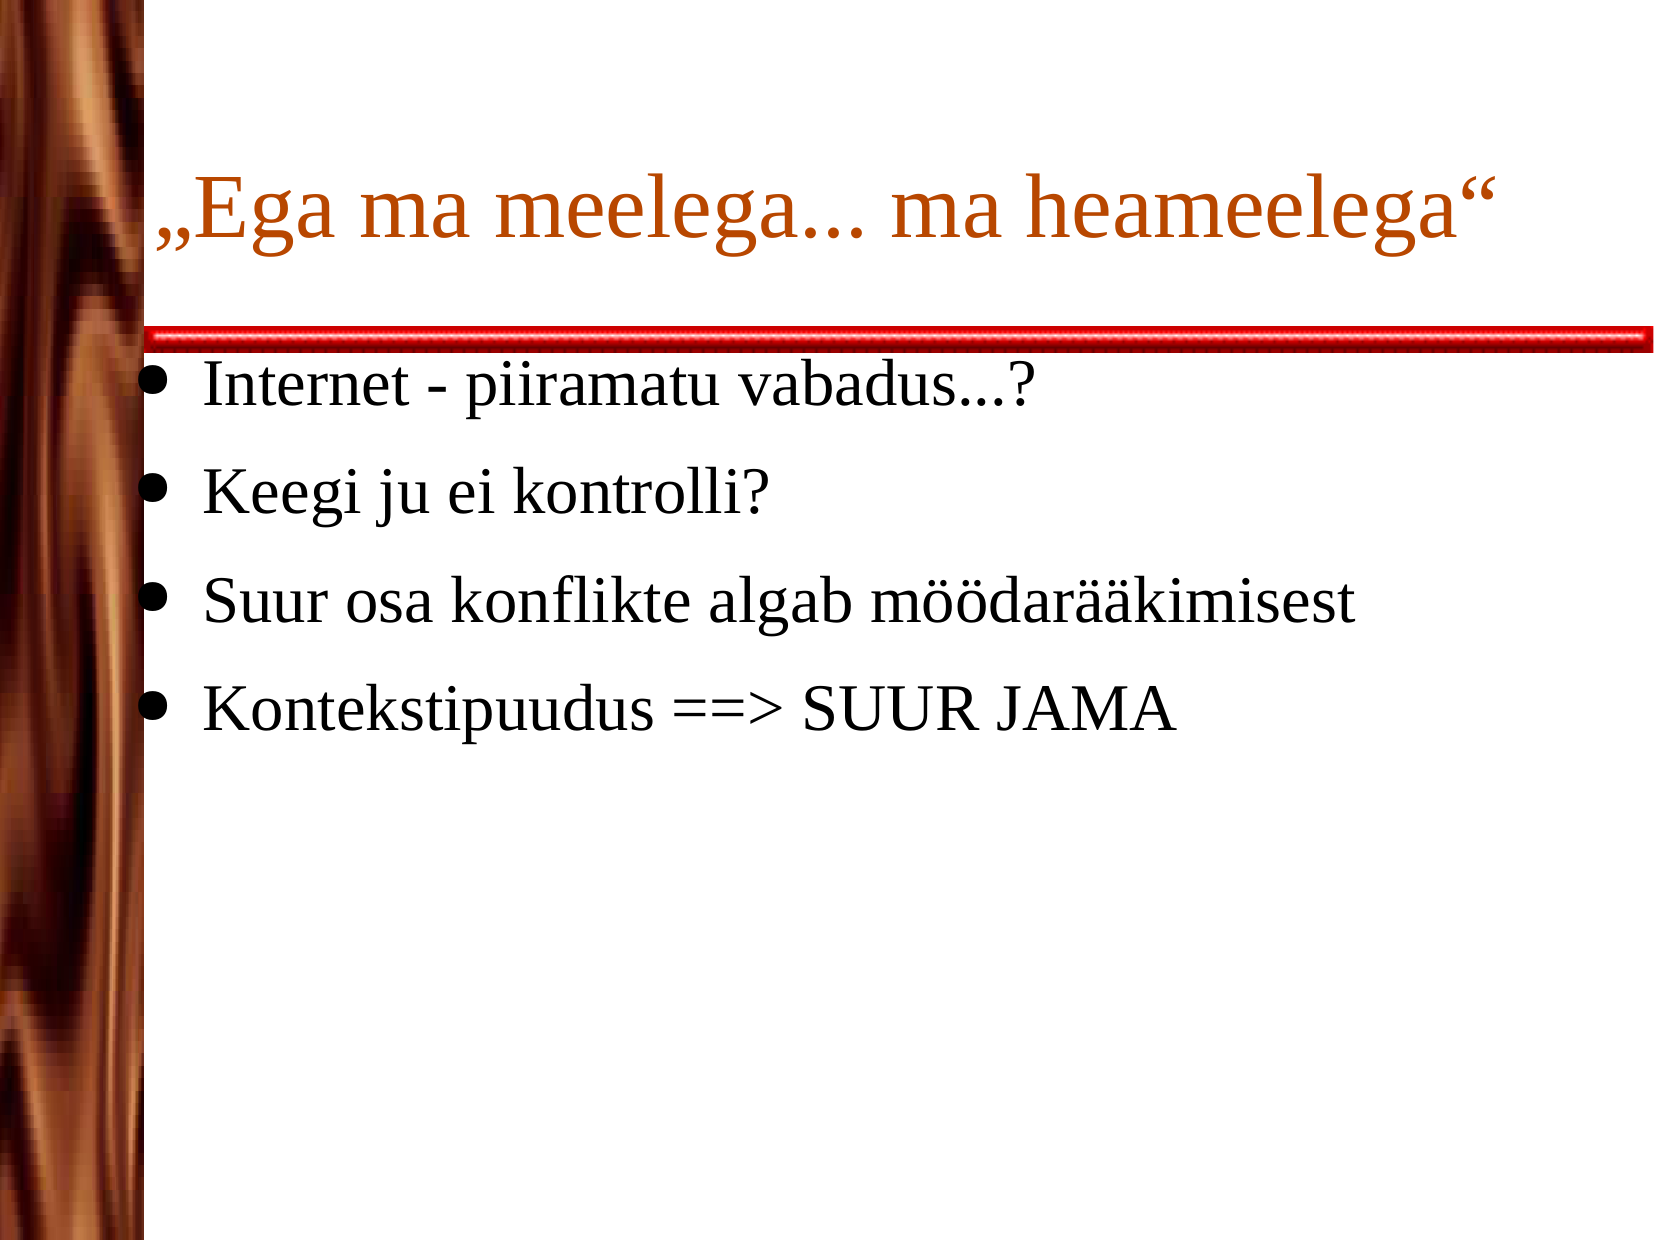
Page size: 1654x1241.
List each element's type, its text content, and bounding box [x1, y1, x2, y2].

list Internet - piiramatu vabadus...? Keegi ju ei kontrolli? Suur osa konflikte algab möödarääkimisest Kontekstipuudus ==> SUUR JAMA [121, 344, 1534, 1126]
title „Ega ma meelega... ma heameelega“ [121, 102, 1534, 310]
picture [0, 0, 1654, 1240]
